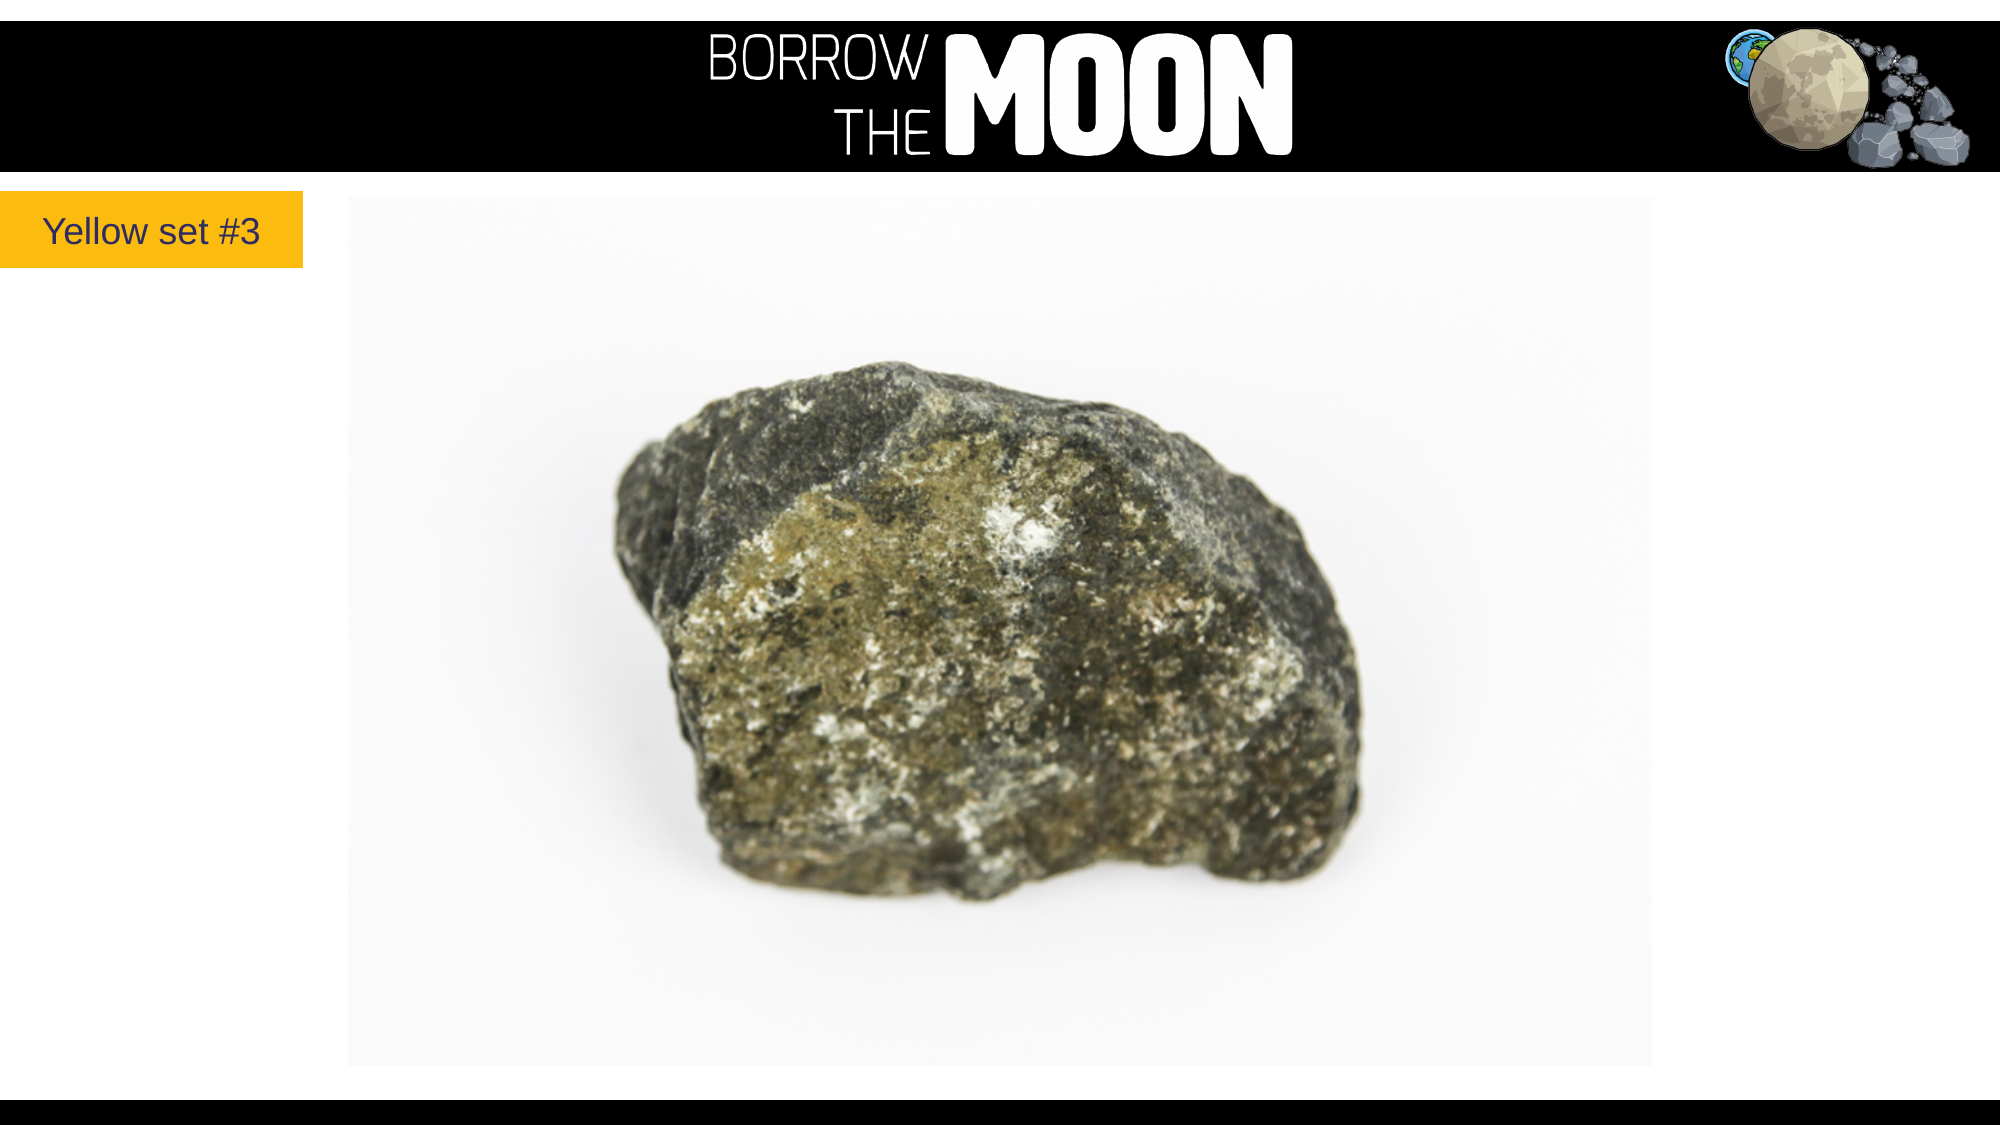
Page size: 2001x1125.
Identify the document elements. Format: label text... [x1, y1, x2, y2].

picture [348, 197, 1652, 1066]
text_box Yellow set #3 [0, 191, 303, 268]
